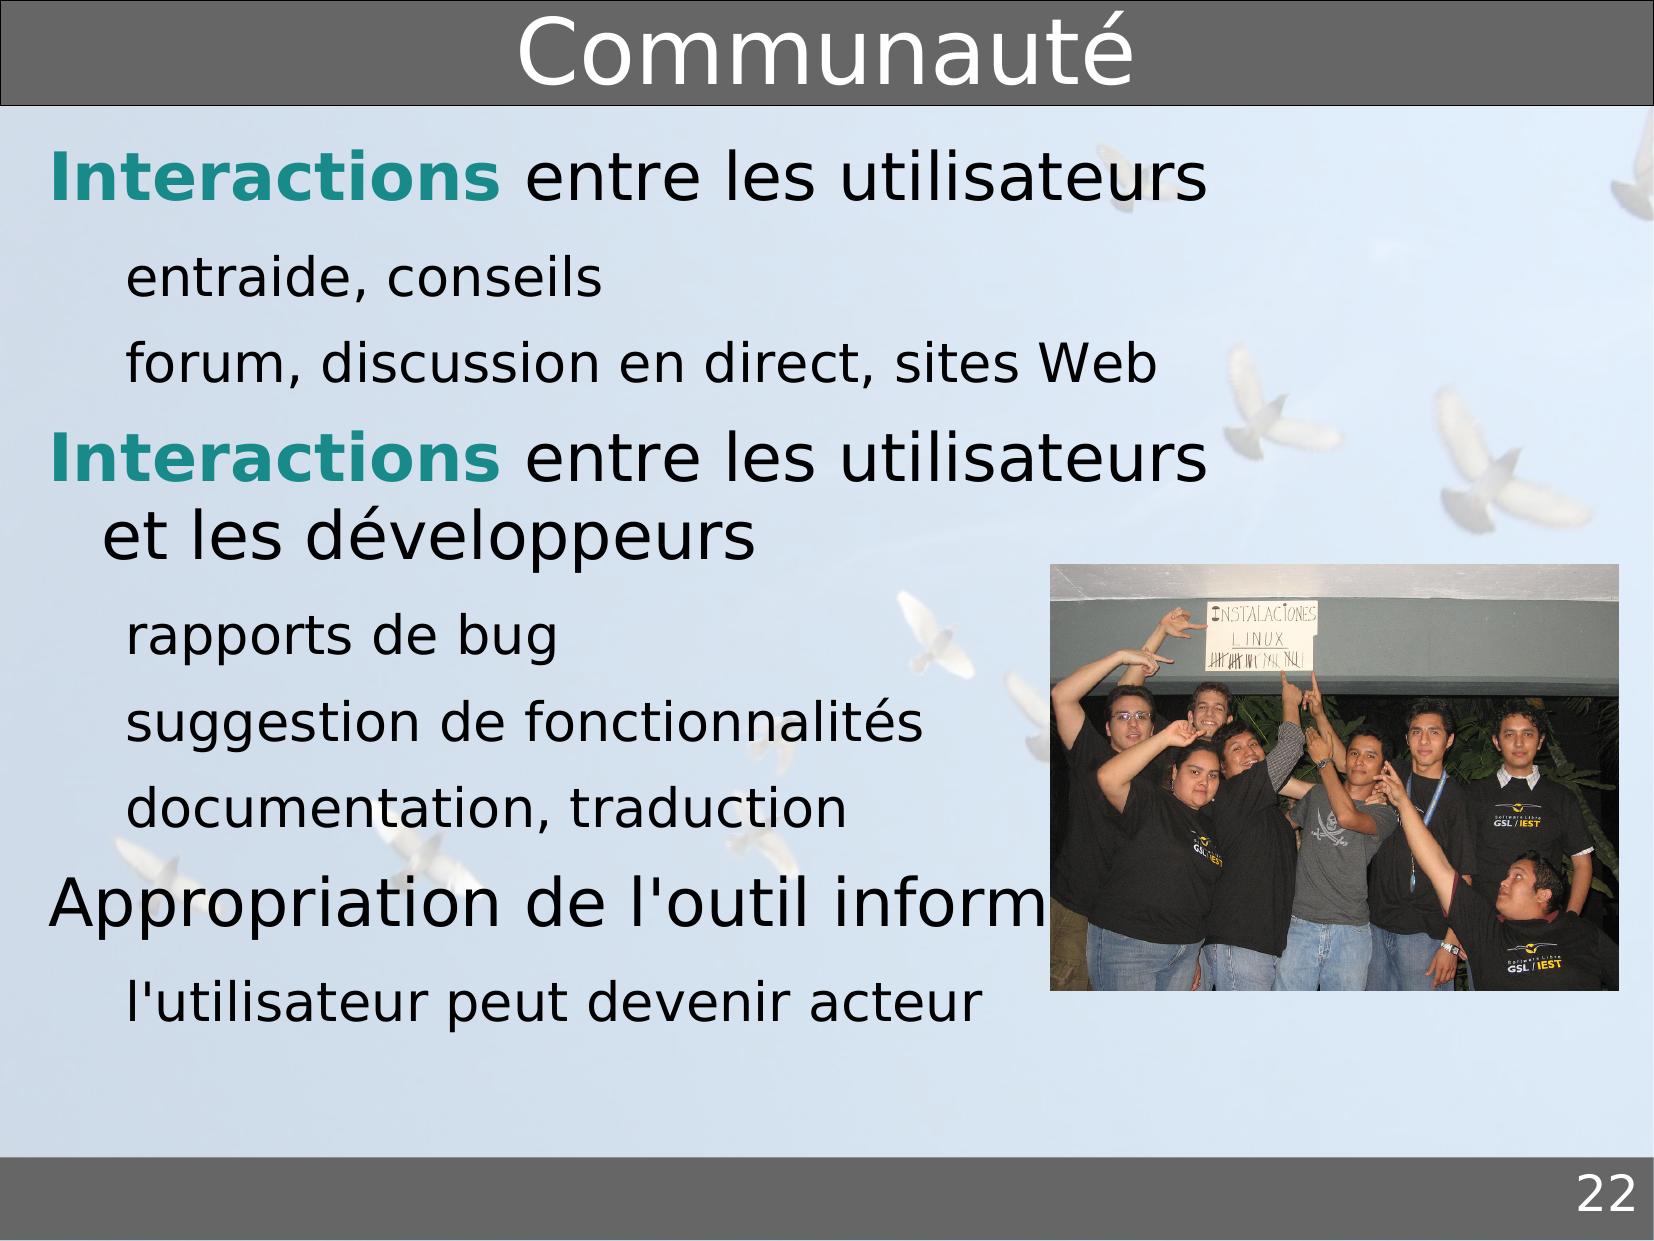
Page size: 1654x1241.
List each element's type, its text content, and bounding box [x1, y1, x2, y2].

picture [1050, 564, 1619, 991]
title Communauté [0, 0, 1654, 107]
list Interactions entre les utilisateurs entraide, conseils forum, discussion en direct, sites Web Interactions entre les utilisateurs et les développeurs rapports de bug suggestion de fonctionnalités documentation, traduction Appropriation de l'outil informatique l'utilisateur peut devenir acteur [30, 138, 1286, 1145]
